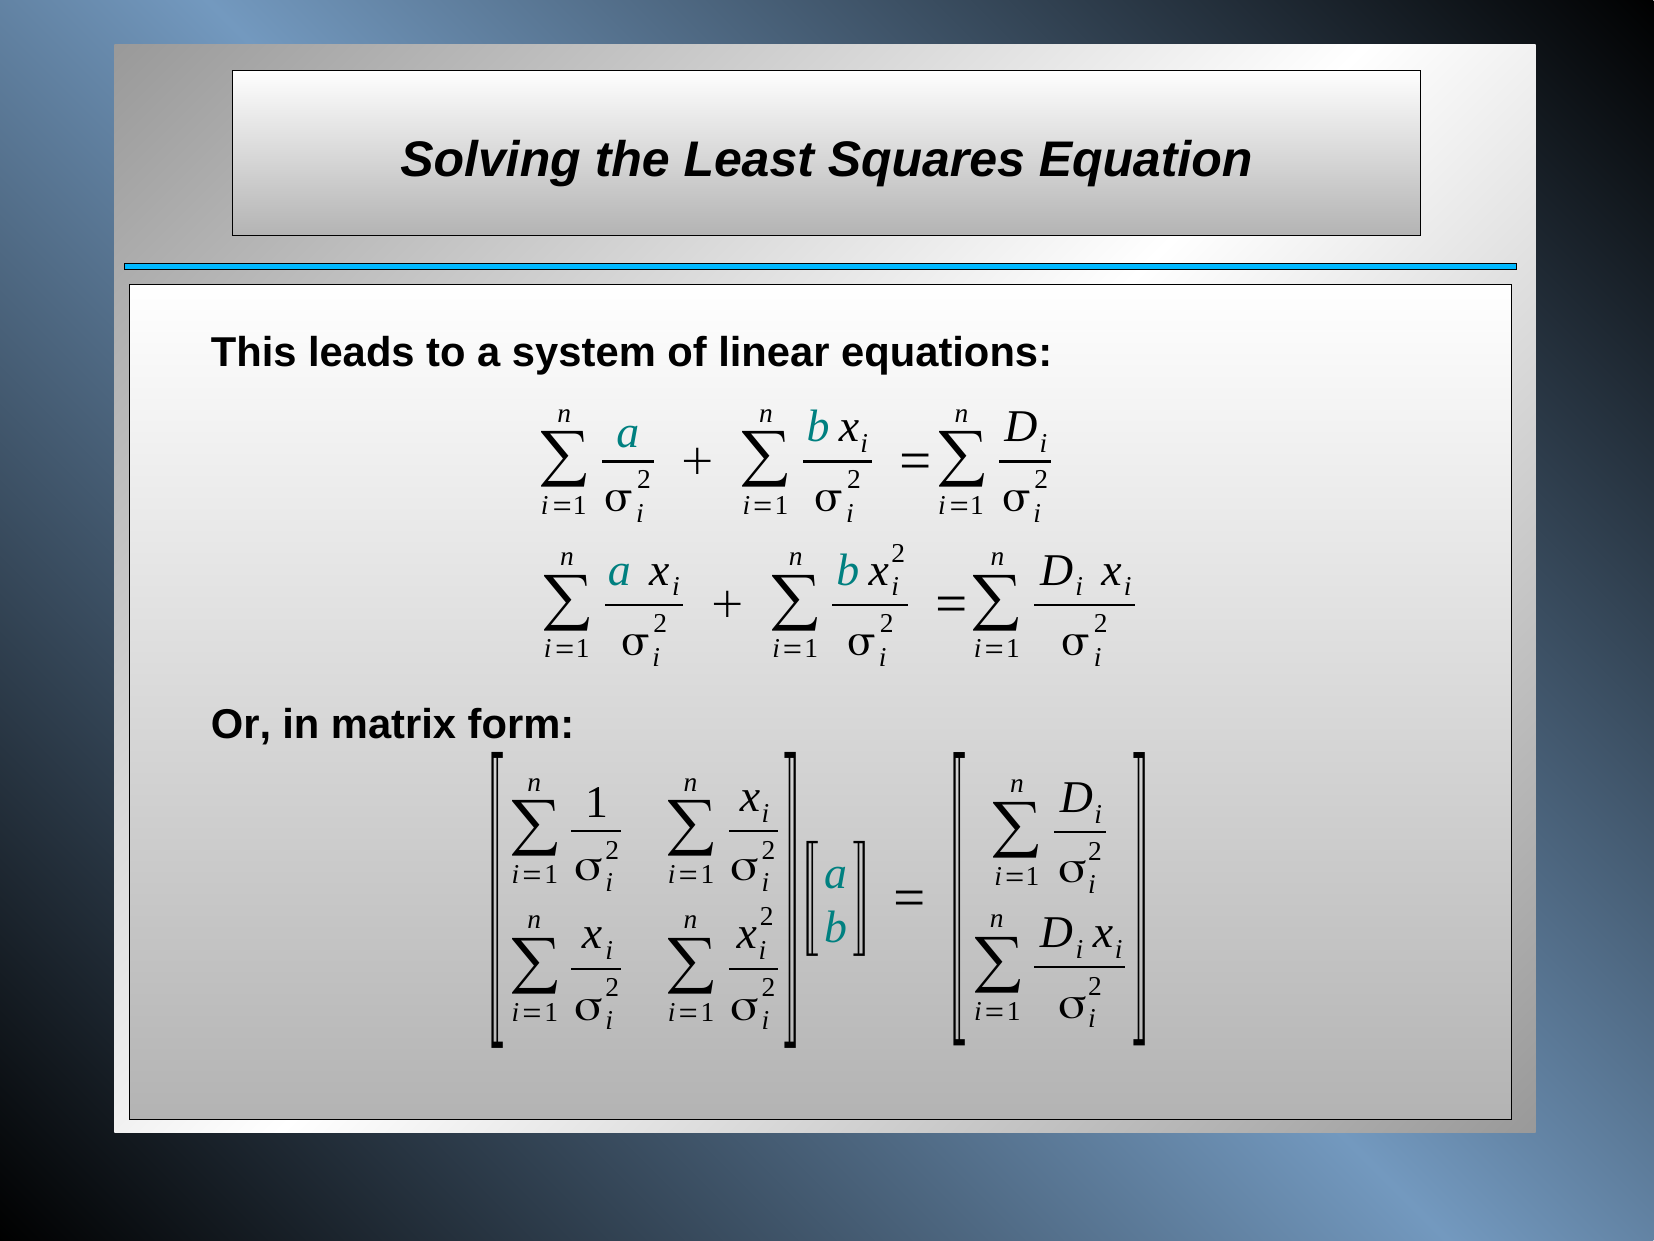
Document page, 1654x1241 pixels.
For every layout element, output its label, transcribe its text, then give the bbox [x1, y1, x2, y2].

text_box [124, 263, 1517, 270]
chart [531, 397, 1059, 529]
chart [534, 537, 1144, 672]
text_box [232, 70, 1421, 236]
chart [481, 749, 1154, 1050]
text_box [129, 284, 1512, 1120]
text_box Solving the Least Squares Equation [397, 131, 1256, 194]
text_box This leads to a system of linear equations: Or, in matrix form: [210, 328, 1443, 1076]
